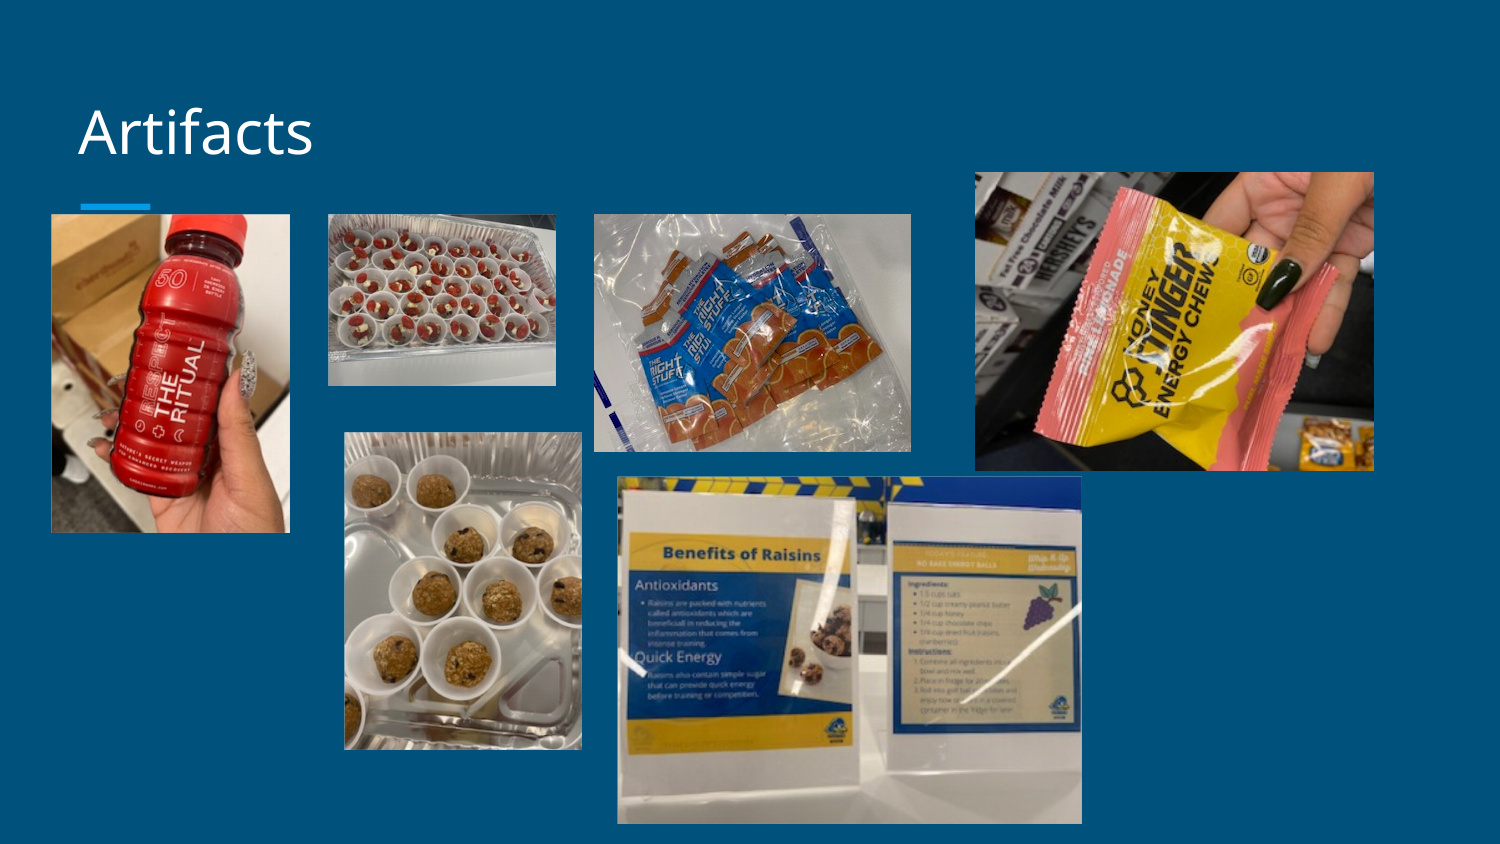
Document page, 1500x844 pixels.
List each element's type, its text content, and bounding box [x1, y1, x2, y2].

picture [329, 215, 555, 385]
picture [345, 433, 581, 749]
picture [52, 215, 289, 532]
title Artifacts [63, 75, 1437, 188]
picture [595, 215, 910, 451]
picture [976, 173, 1373, 470]
picture [618, 477, 1081, 823]
